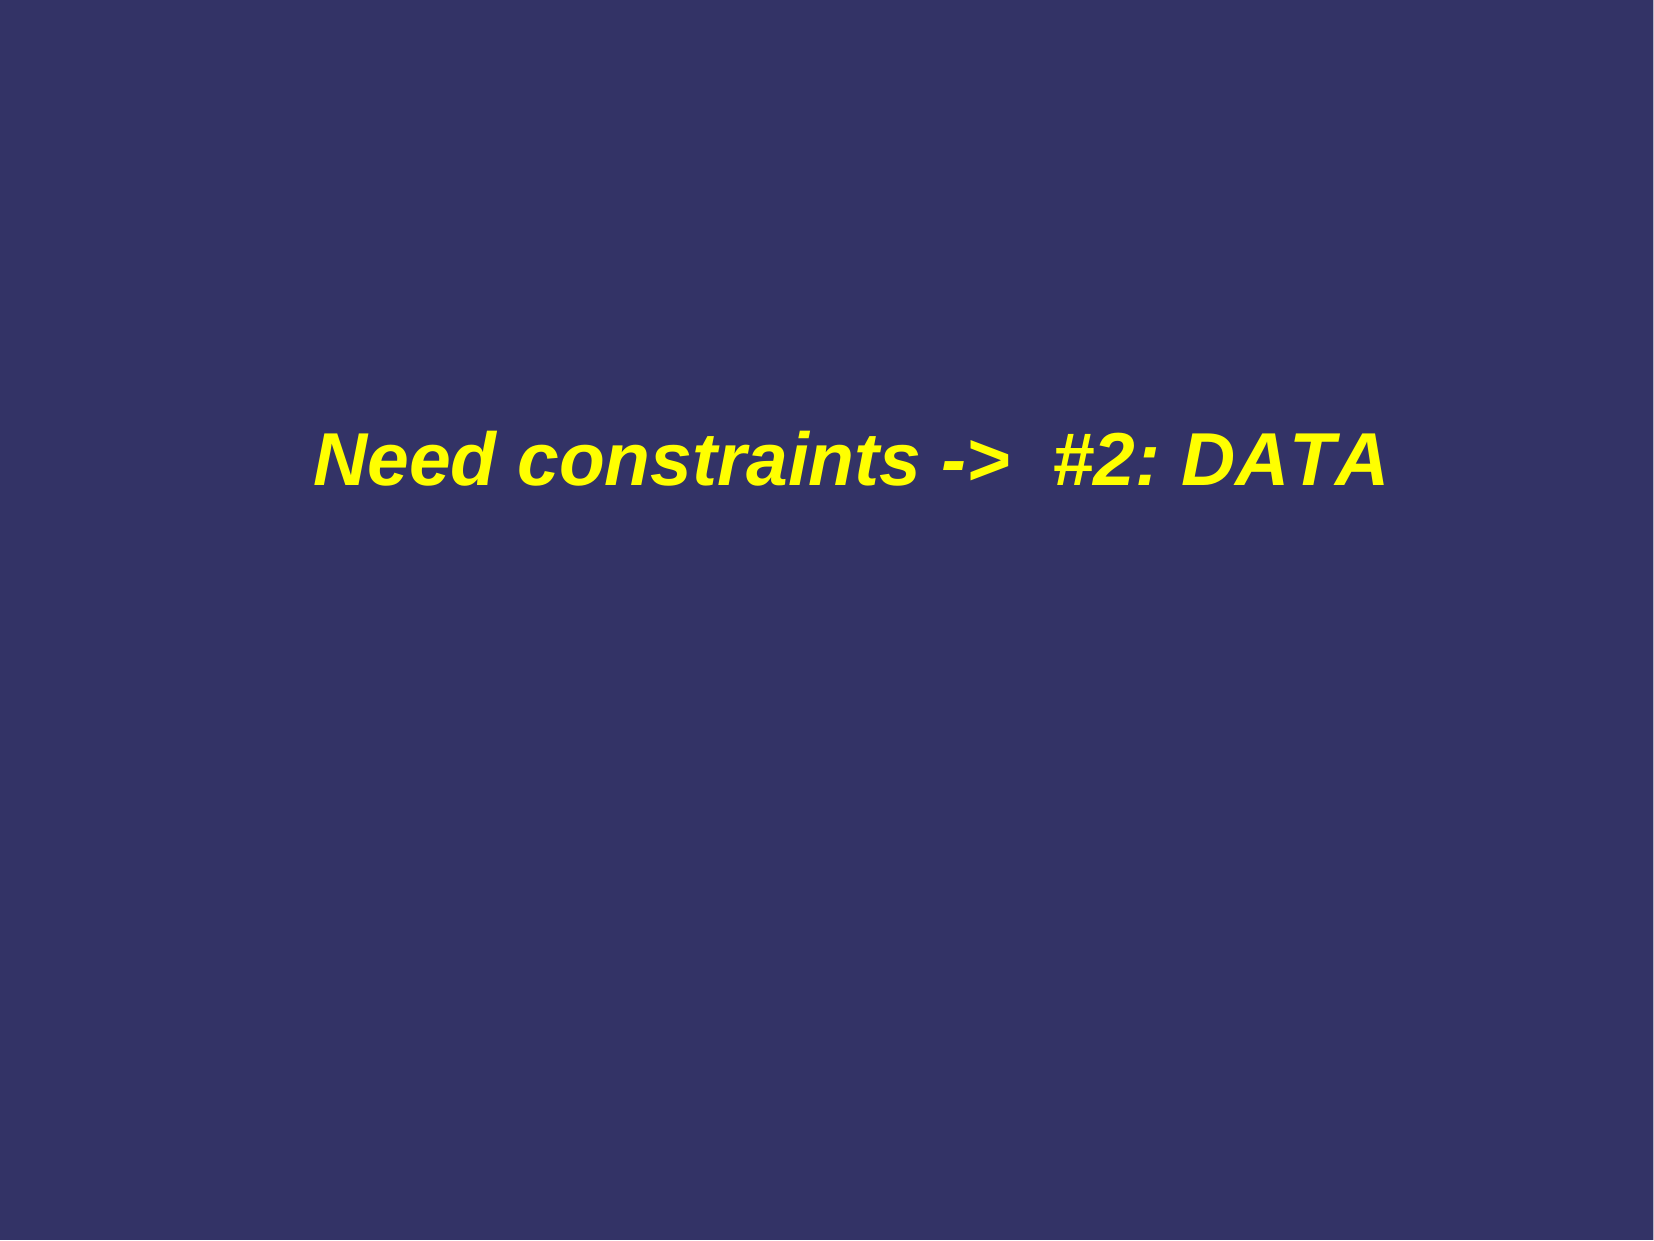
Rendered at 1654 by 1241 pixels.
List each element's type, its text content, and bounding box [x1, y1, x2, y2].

title Need constraints -> #2: DATA [145, 362, 1559, 563]
